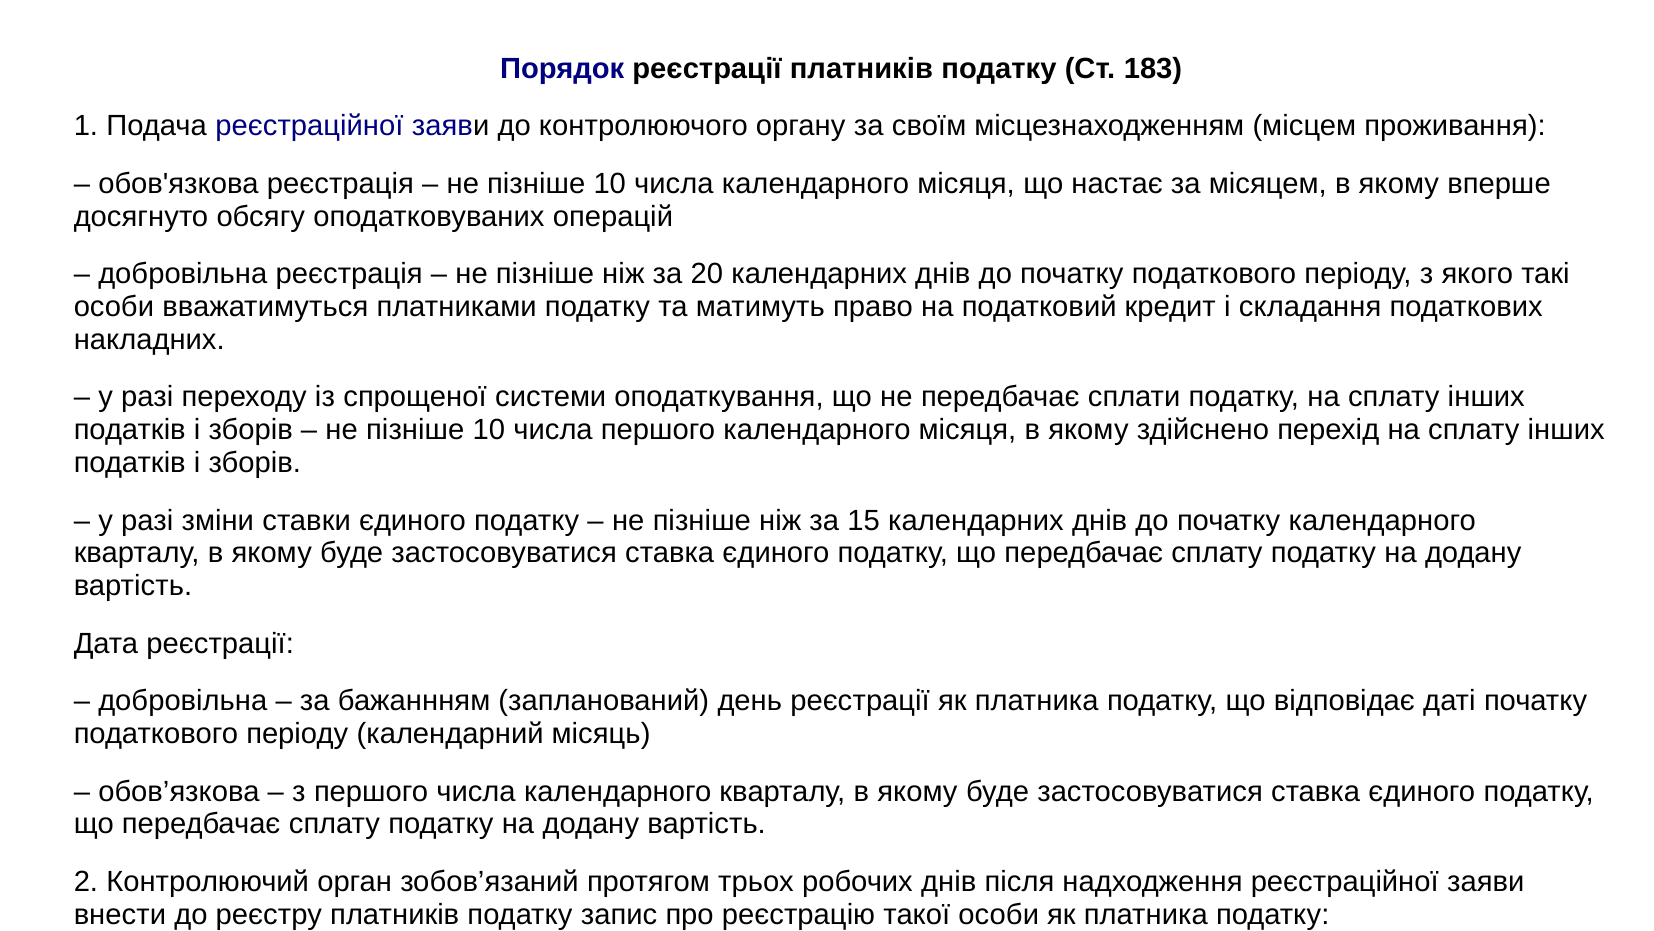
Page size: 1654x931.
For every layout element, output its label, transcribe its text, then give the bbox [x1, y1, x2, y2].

text_box Порядок реєстрації платників податку (Ст. 183) 1. Подача реєстраційної заяви до контролюючого органу за своїм місцезнаходженням (місцем проживання): – обов'язкова реєстрація – не пізніше 10 числа календарного місяця, що настає за місяцем, в якому вперше досягнуто обсягу оподатковуваних операцій – добровільна реєстрація – не пізніше ніж за 20 календарних днів до початку податкового періоду, з якого такі особи вважатимуться платниками податку та матимуть право на податковий кредит і складання податкових накладних. – у разі переходу із спрощеної системи оподаткування, що не передбачає сплати податку, на сплату інших податків і зборів – не пізніше 10 числа першого календарного місяця, в якому здійснено перехід на сплату інших податків і зборів. – у разі зміни ставки єдиного податку – не пізніше ніж за 15 календарних днів до початку календарного кварталу, в якому буде застосовуватися ставка єдиного податку, що передбачає сплату податку на додану вартість. Дата реєстрації: – добровільна – за бажаннням (запланований) день реєстрації як платника податку, що відповідає даті початку податкового періоду (календарний місяць) – обов’язкова – з першого числа календарного кварталу, в якому буде застосовуватися ставка єдиного податку, що передбачає сплату податку на додану вартість. 2. Контролюючий орган зобов’язаний протягом трьох робочих днів після надходження реєстраційної заяви внести до реєстру платників податку запис про реєстрацію такої особи як платника податку: [59, 44, 1625, 931]
